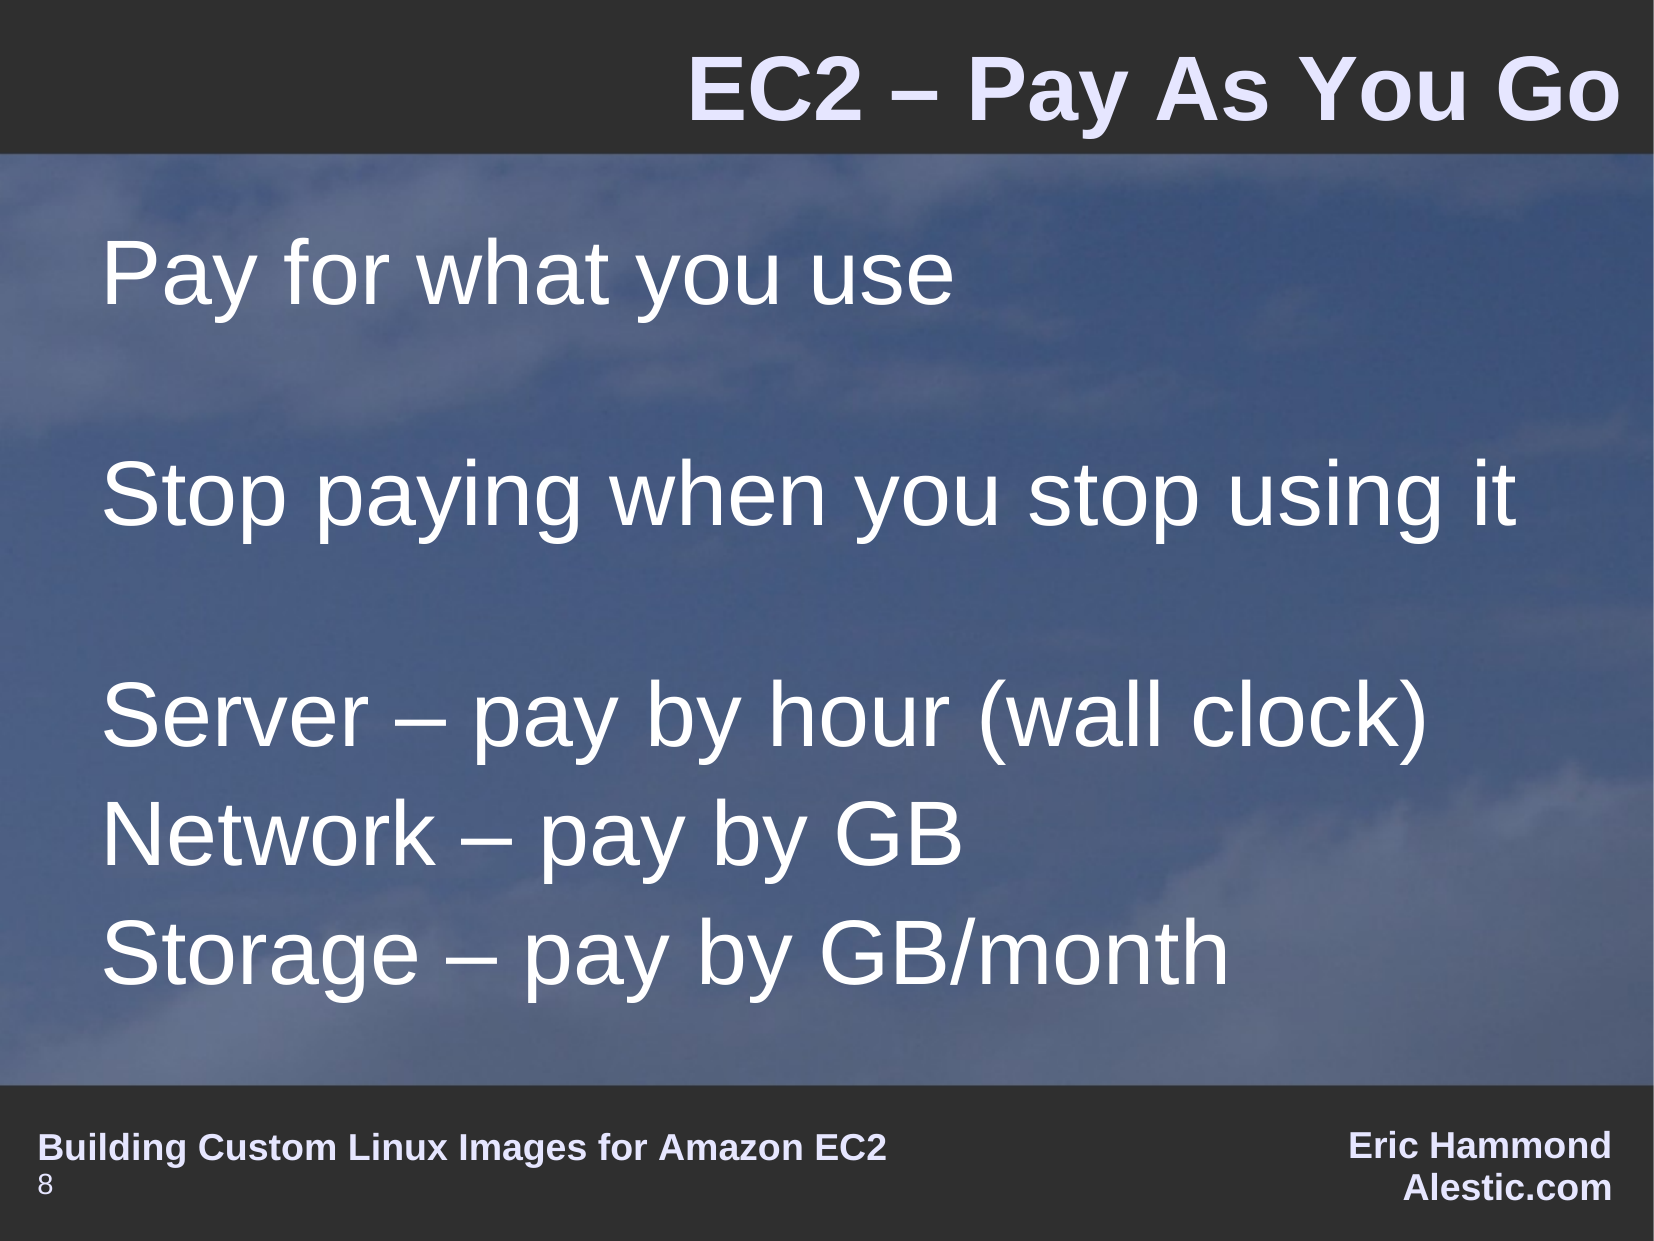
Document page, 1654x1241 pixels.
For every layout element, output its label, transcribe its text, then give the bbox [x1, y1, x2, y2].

list Pay for what you use Stop paying when you stop using it Server – pay by hour (wall clock) Network – pay by GB Storage – pay by GB/month [29, 177, 1625, 1049]
picture [0, 0, 1654, 1241]
title Eric Hammond Alestic.com [1299, 1092, 1613, 1241]
title EC2 – Pay As You Go [29, 29, 1625, 148]
